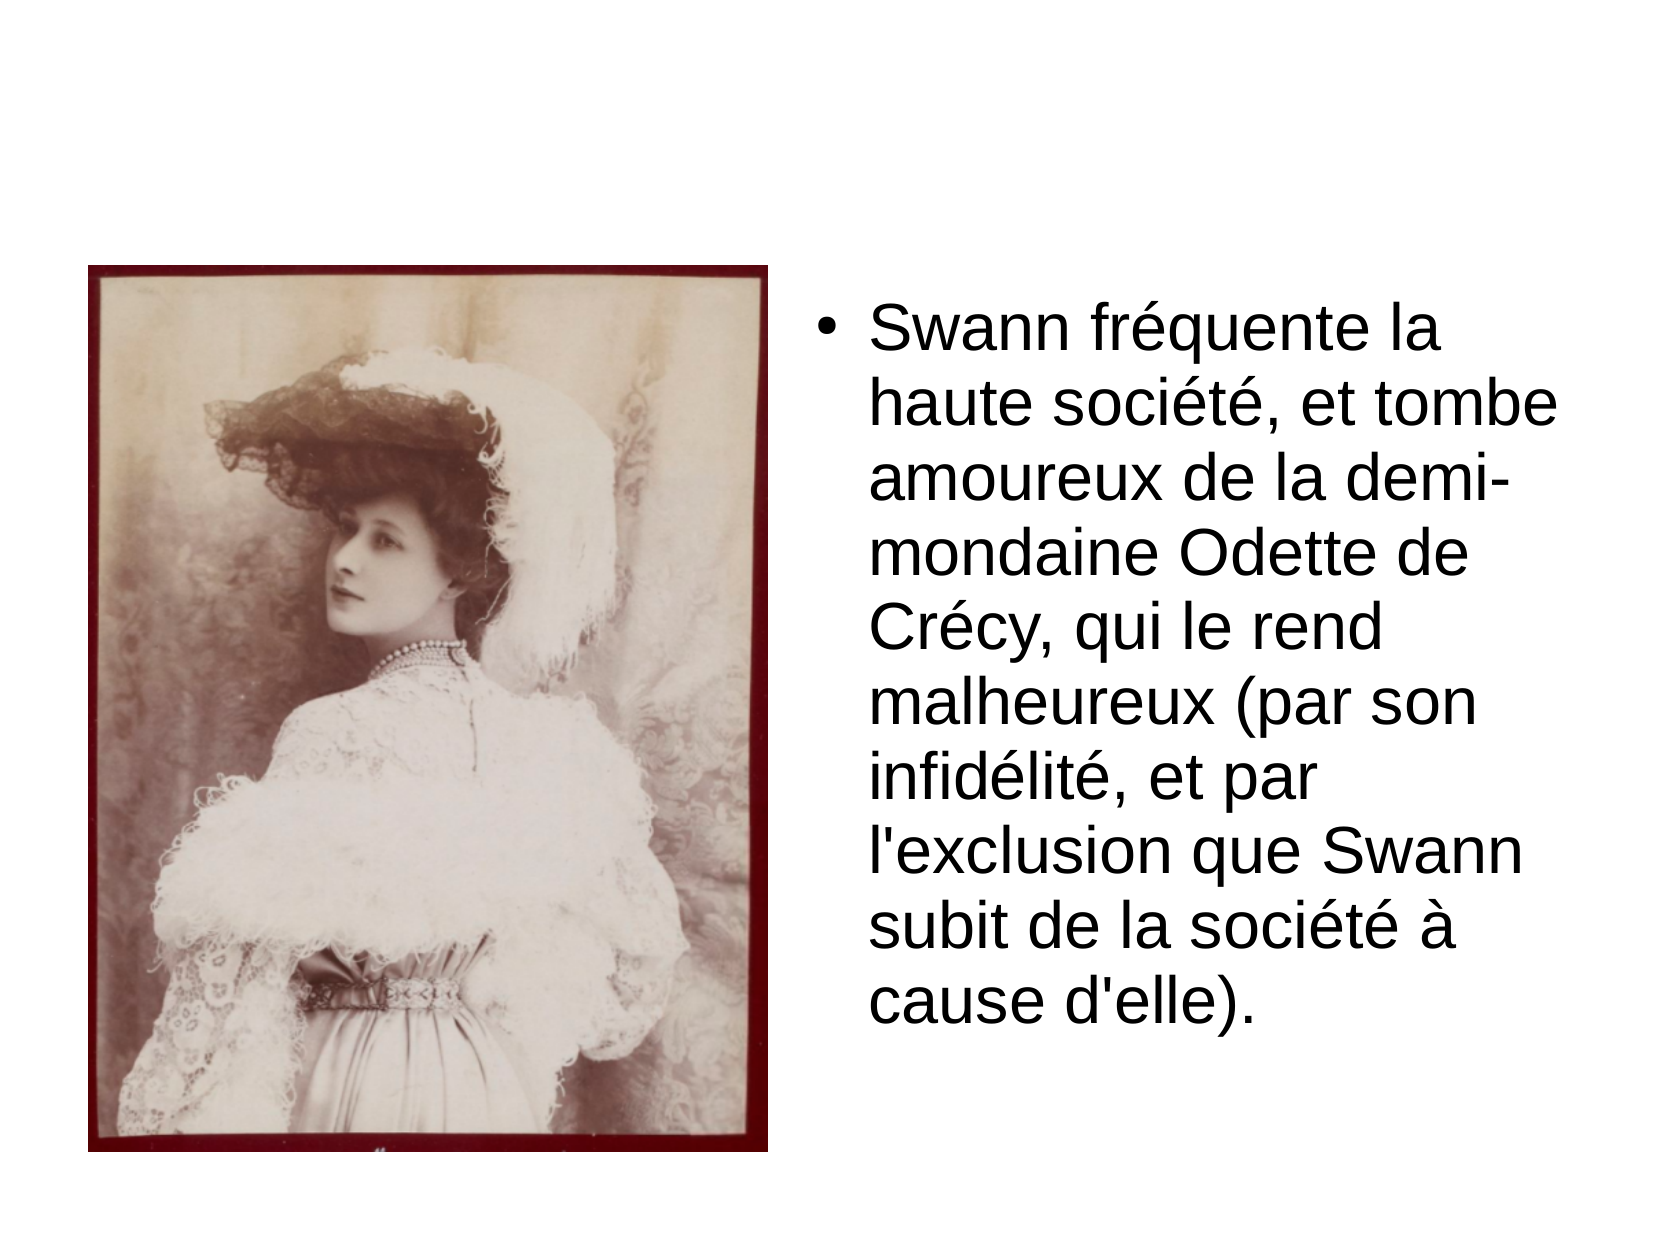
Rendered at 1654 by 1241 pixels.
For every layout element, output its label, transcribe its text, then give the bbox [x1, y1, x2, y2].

list Swann fréquente la haute société, et tombe amoureux de la demi-mondaine Odette de Crécy, qui le rend malheureux (par son infidélité, et par l'exclusion que Swann subit de la société à cause d'elle). [797, 290, 1571, 1152]
picture [88, 265, 768, 1152]
